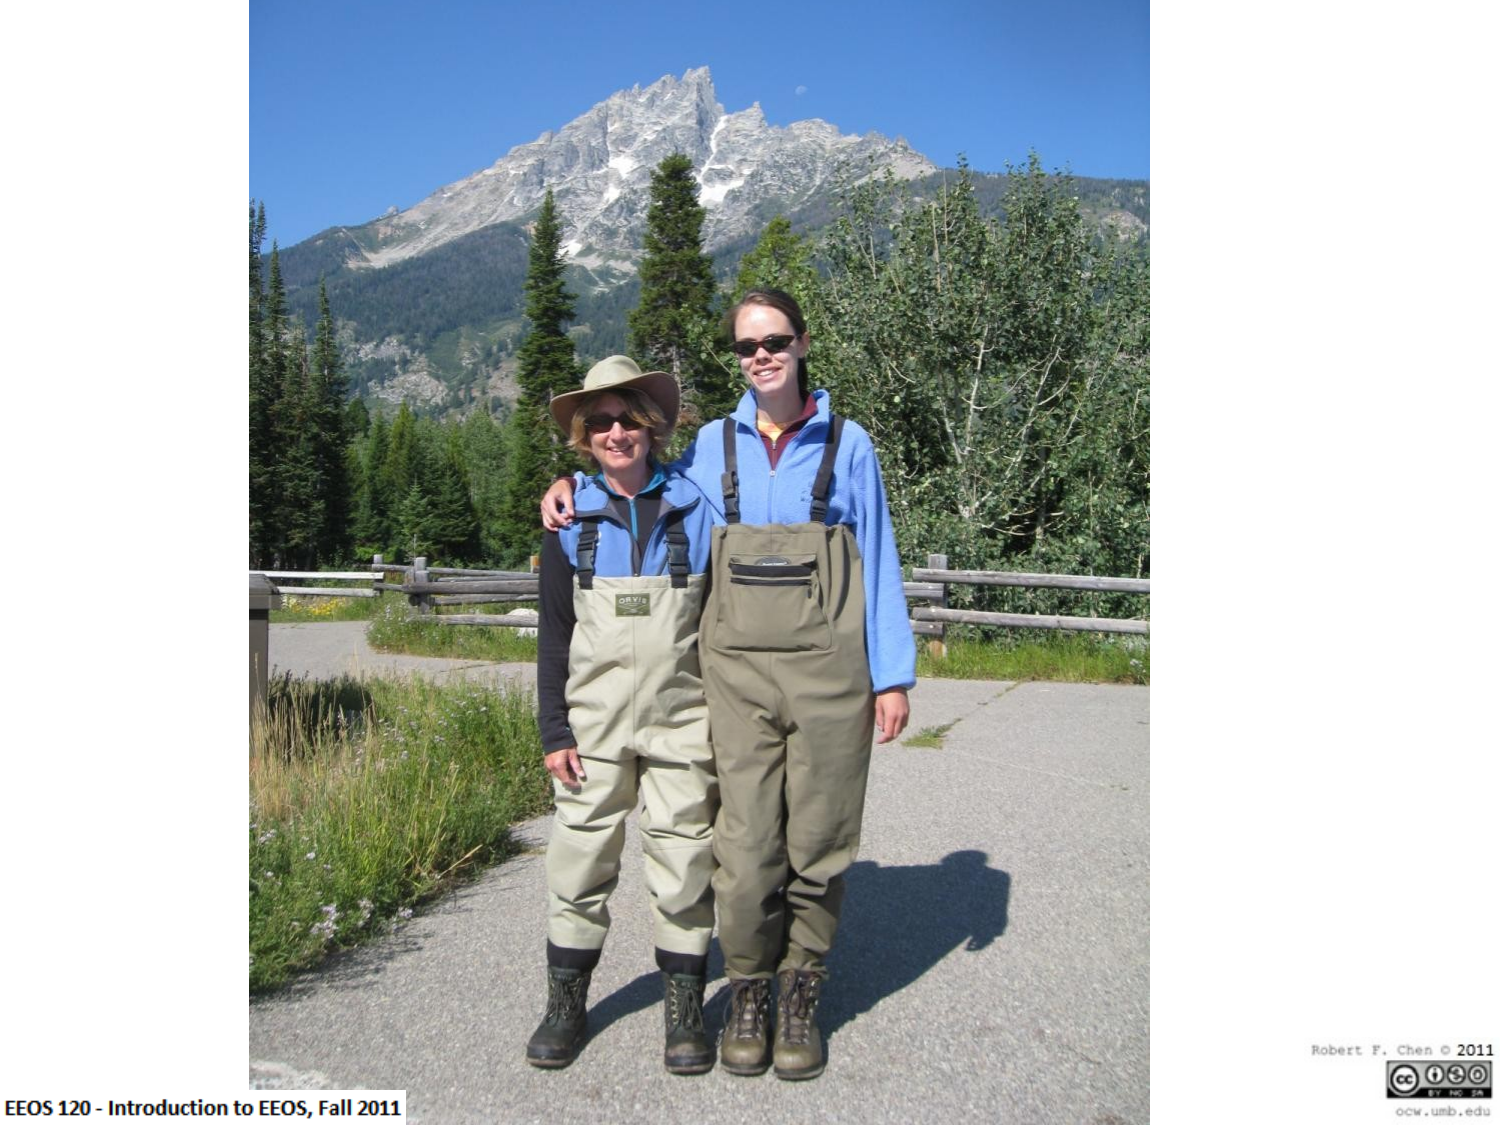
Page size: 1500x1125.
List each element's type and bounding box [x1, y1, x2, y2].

picture [0, 0, 1150, 1125]
picture [1304, 1037, 1500, 1125]
